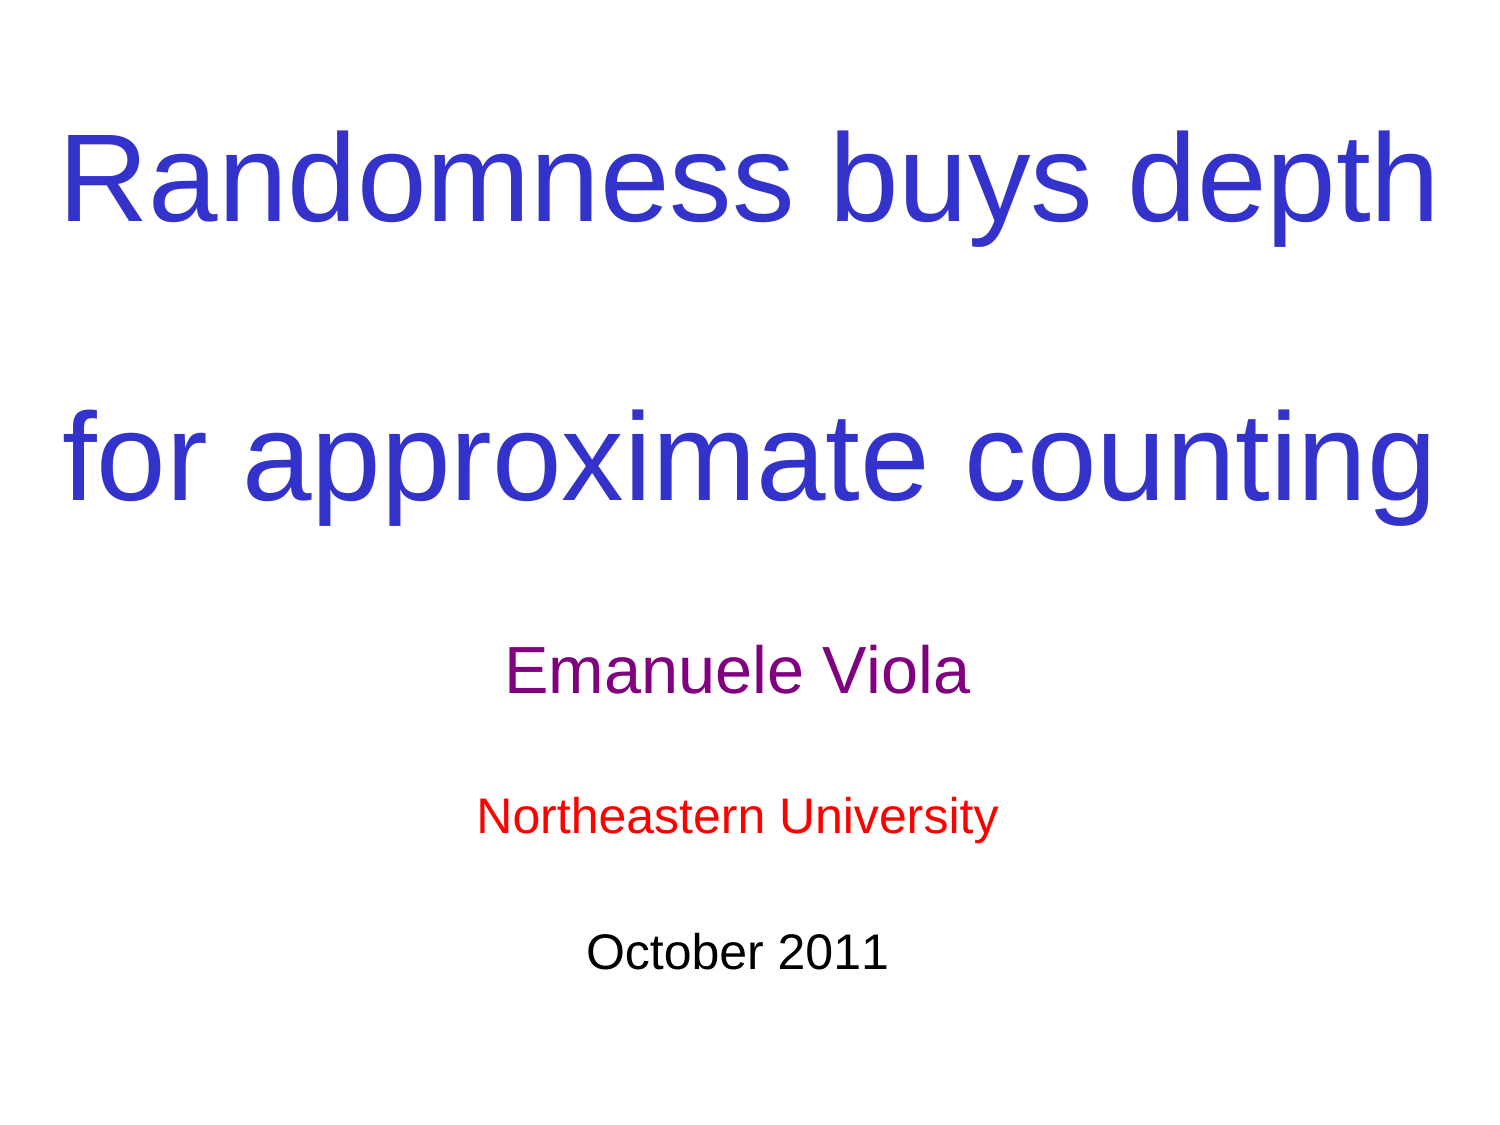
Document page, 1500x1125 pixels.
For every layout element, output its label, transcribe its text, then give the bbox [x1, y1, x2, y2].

title Randomness buys depth for approximate counting [0, 99, 1500, 535]
subtitle Emanuele Viola Northeastern University October 2011 [12, 624, 1463, 1051]
